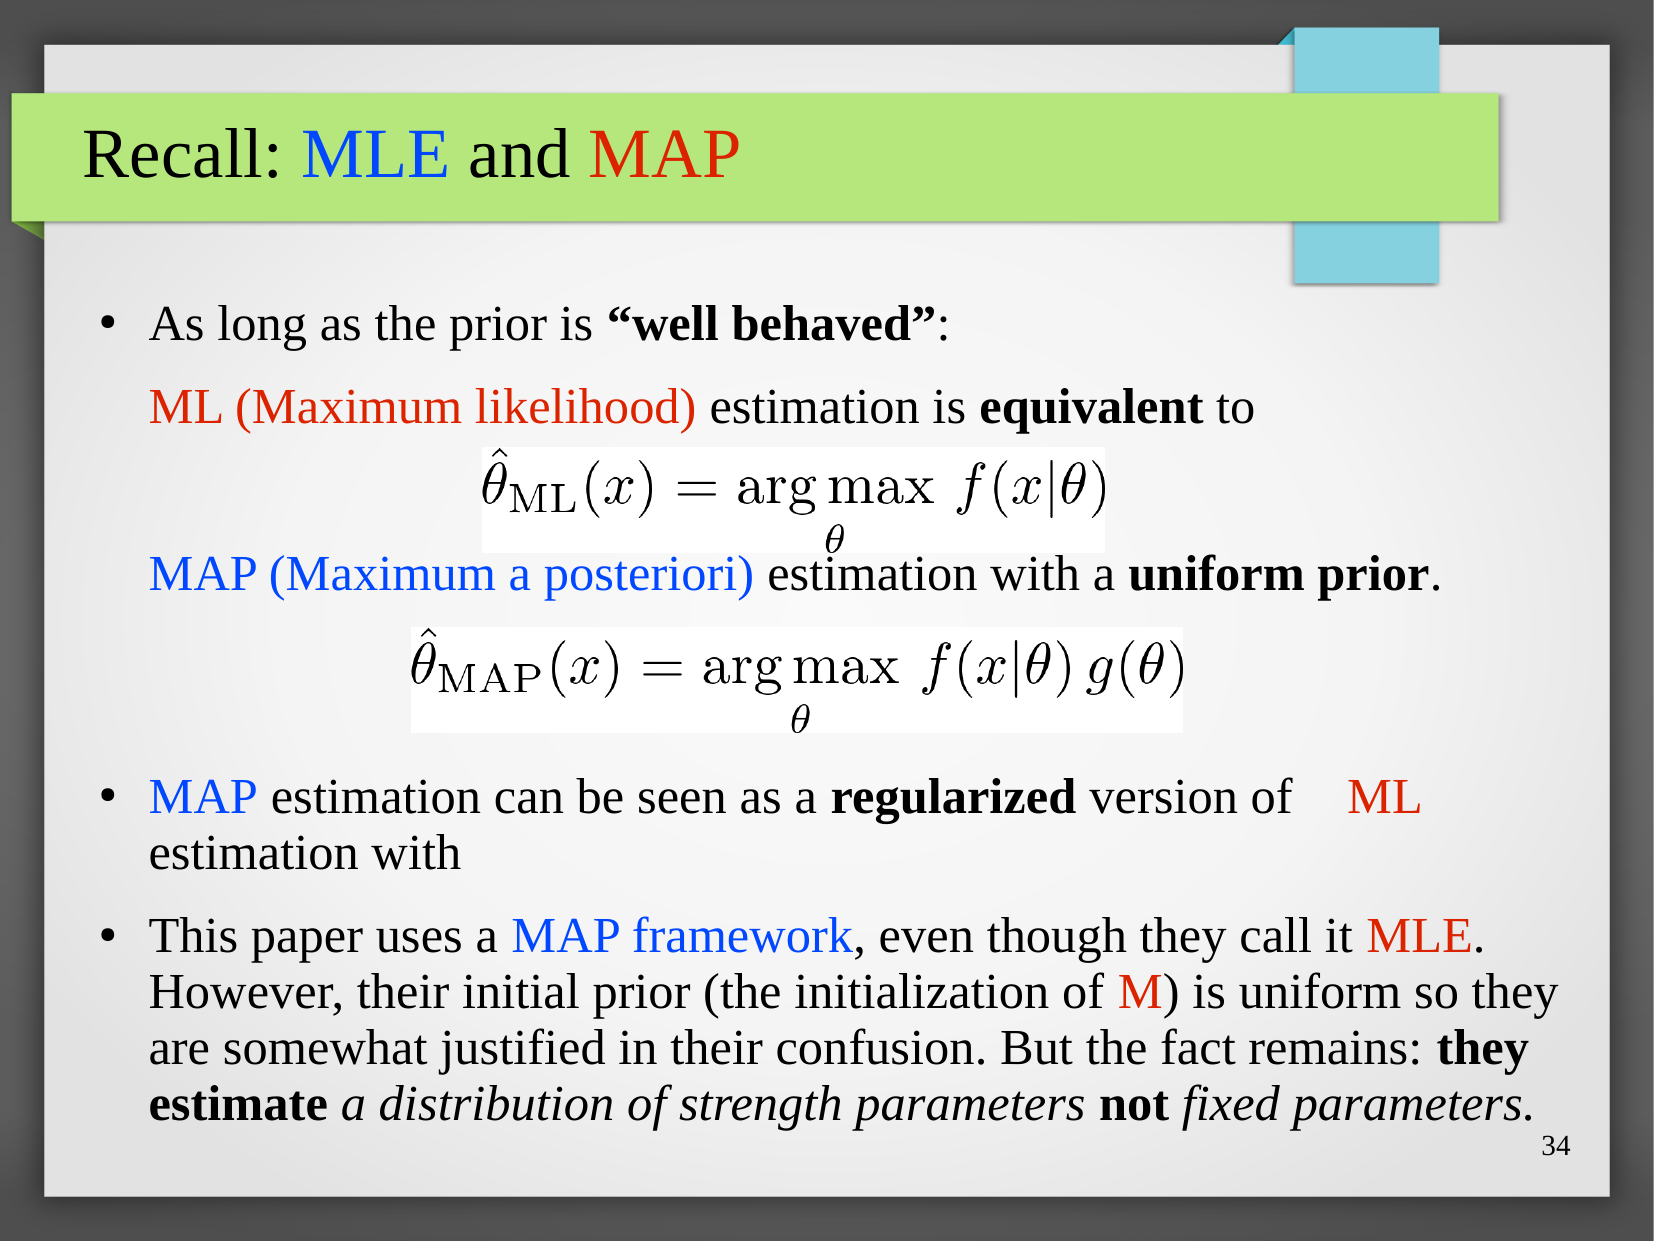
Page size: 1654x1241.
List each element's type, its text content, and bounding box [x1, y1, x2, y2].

title Recall: MLE and MAP [82, 94, 1264, 213]
picture [0, 0, 1654, 1241]
list As long as the prior is “well behaved”: ML (Maximum likelihood) estimation is equivalent to MAP (Maximum a posteriori) estimation with a uniform prior. MAP estimation can be seen as a regularized version of ML estimation with This paper uses a MAP framework, even though they call it MLE. However, their initial prior (the initialization of M) is uniform so they are somewhat justified in their confusion. But the fact remains: they estimate a distribution of strength parameters not fixed parameters. [82, 295, 1571, 1186]
